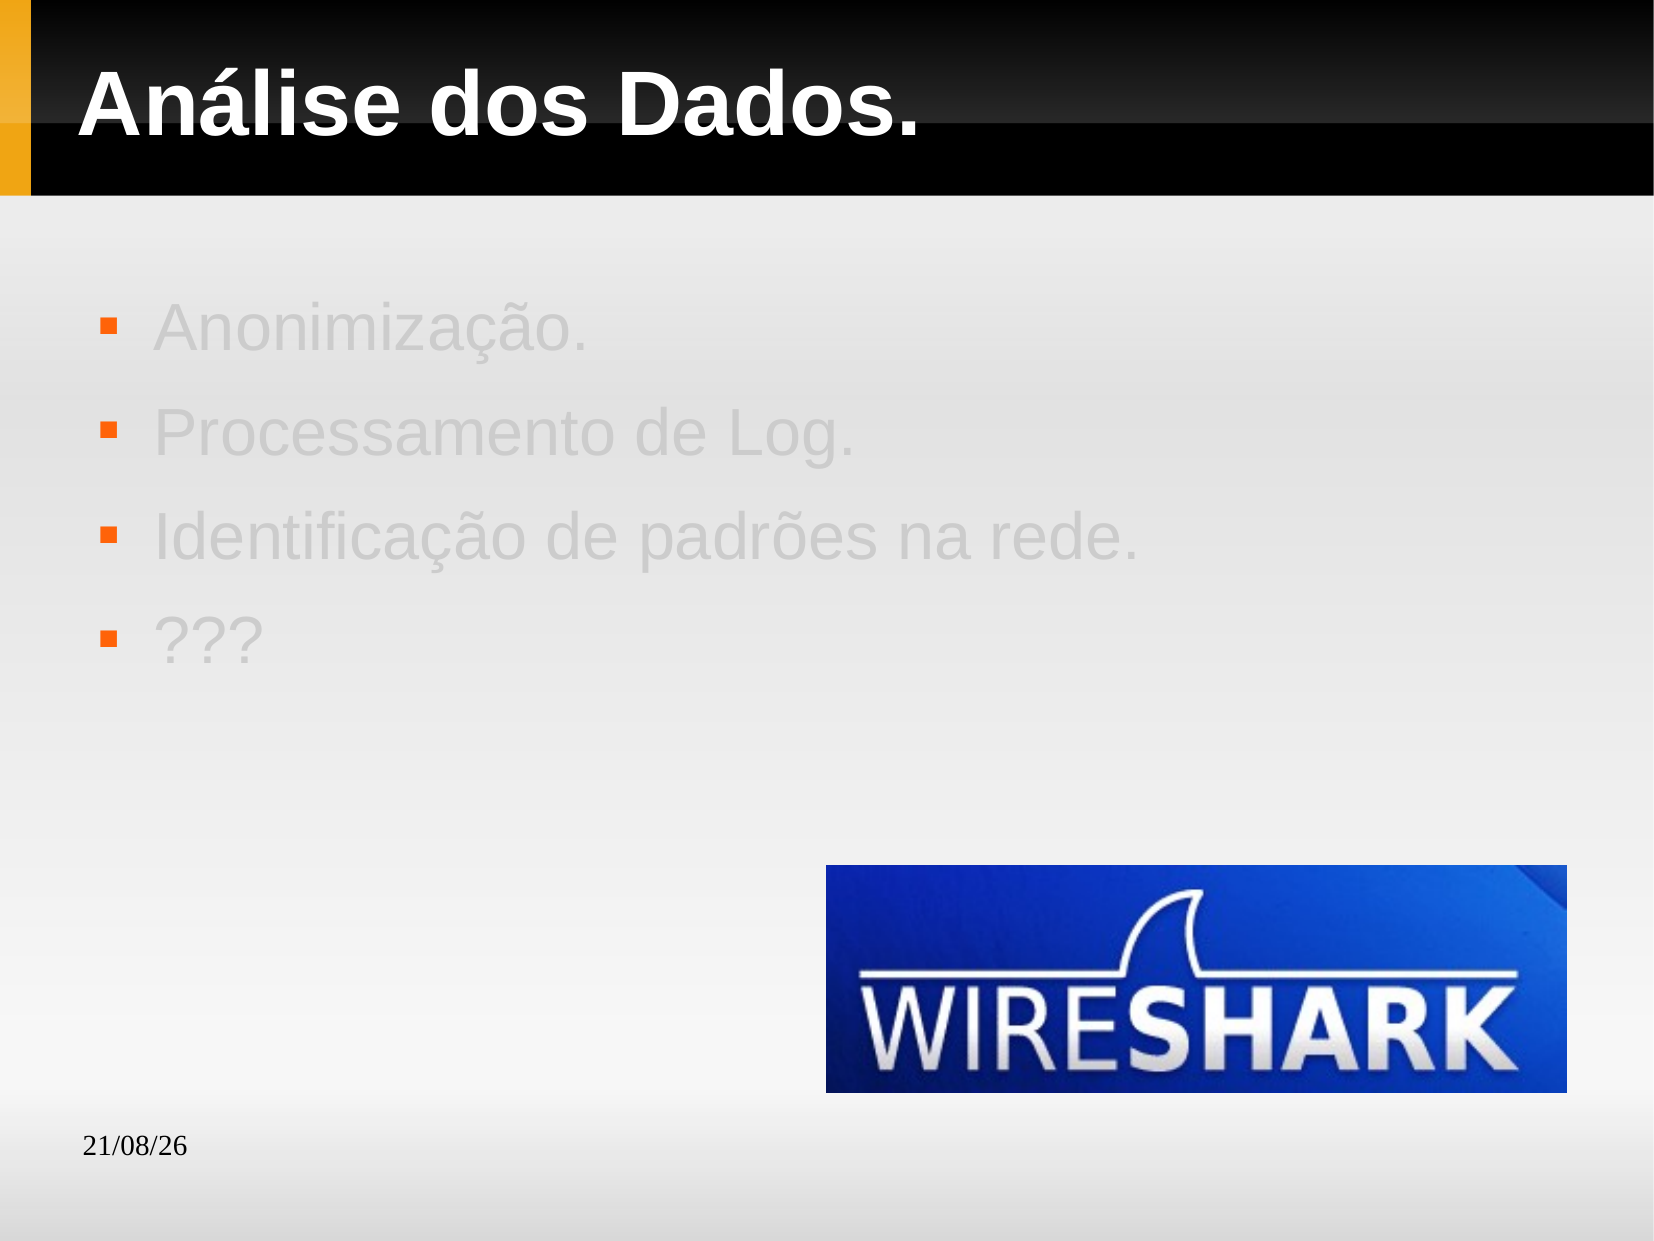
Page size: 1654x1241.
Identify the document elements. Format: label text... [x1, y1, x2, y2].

title Análise dos Dados. [76, 7, 1565, 200]
picture [0, 0, 1654, 1241]
list Anonimização. Processamento de Log. Identificação de padrões na rede. ??? [82, 290, 1571, 1094]
